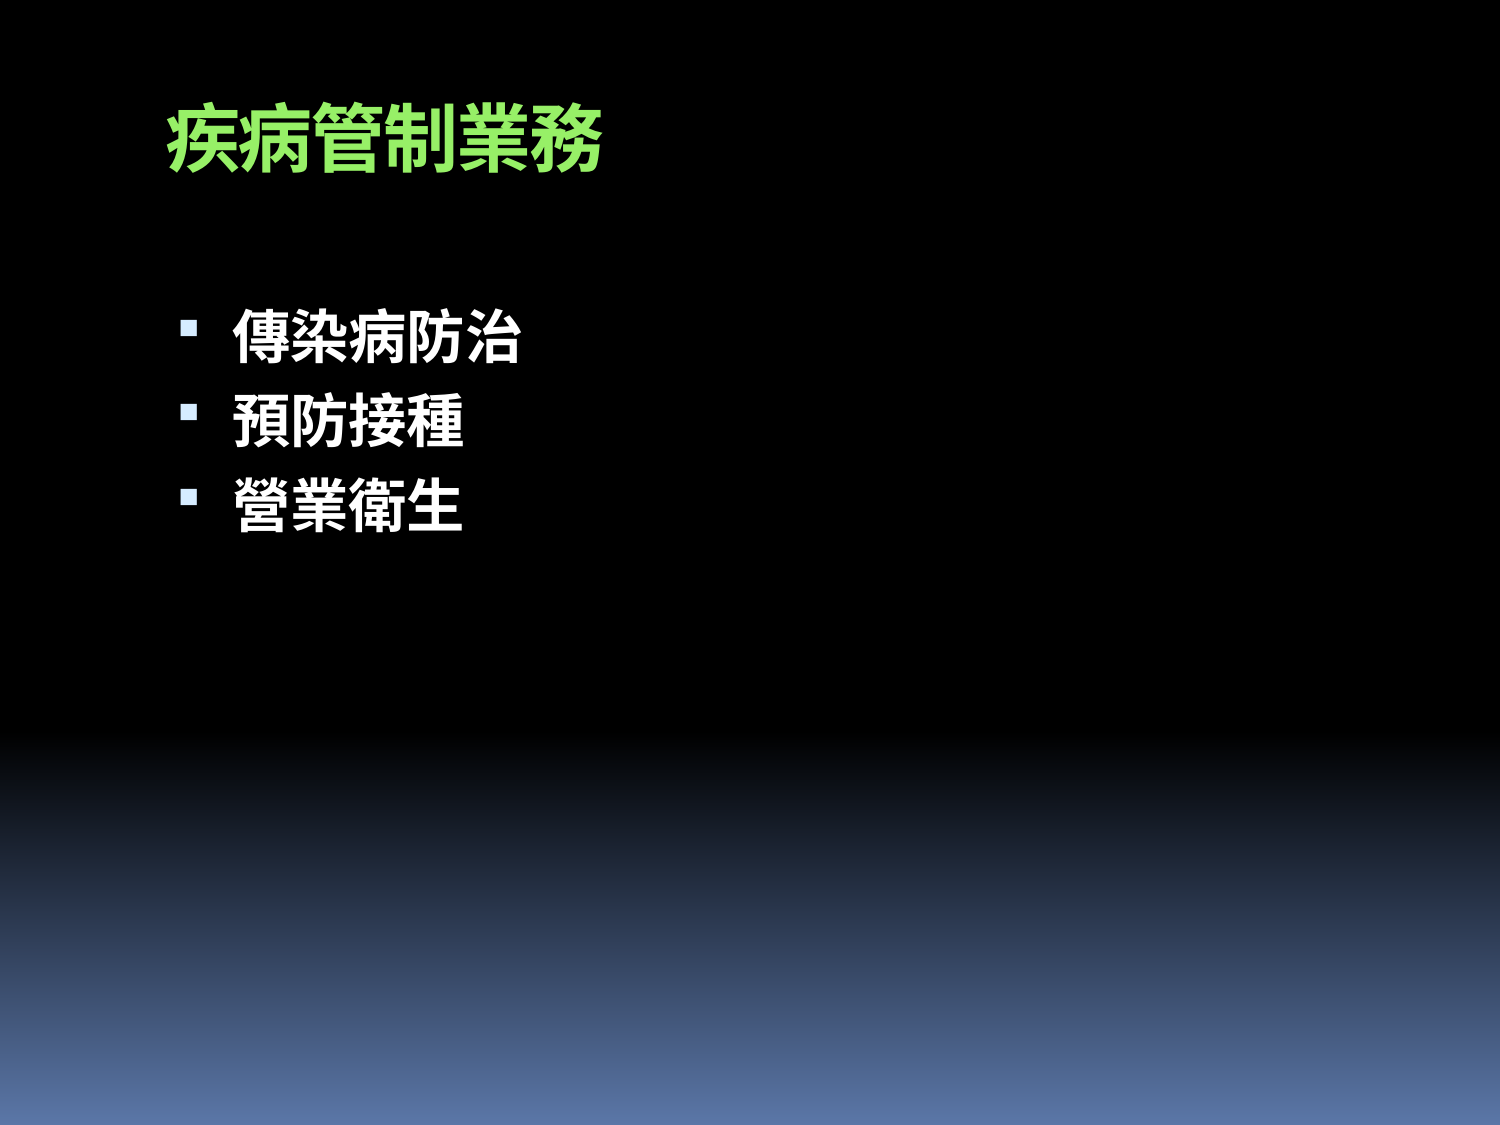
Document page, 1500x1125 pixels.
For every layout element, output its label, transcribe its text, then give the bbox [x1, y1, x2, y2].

title 疾病管制業務 [150, 83, 1425, 234]
list 傳染病防治 預防接種 營業衛生 [150, 292, 1425, 1043]
